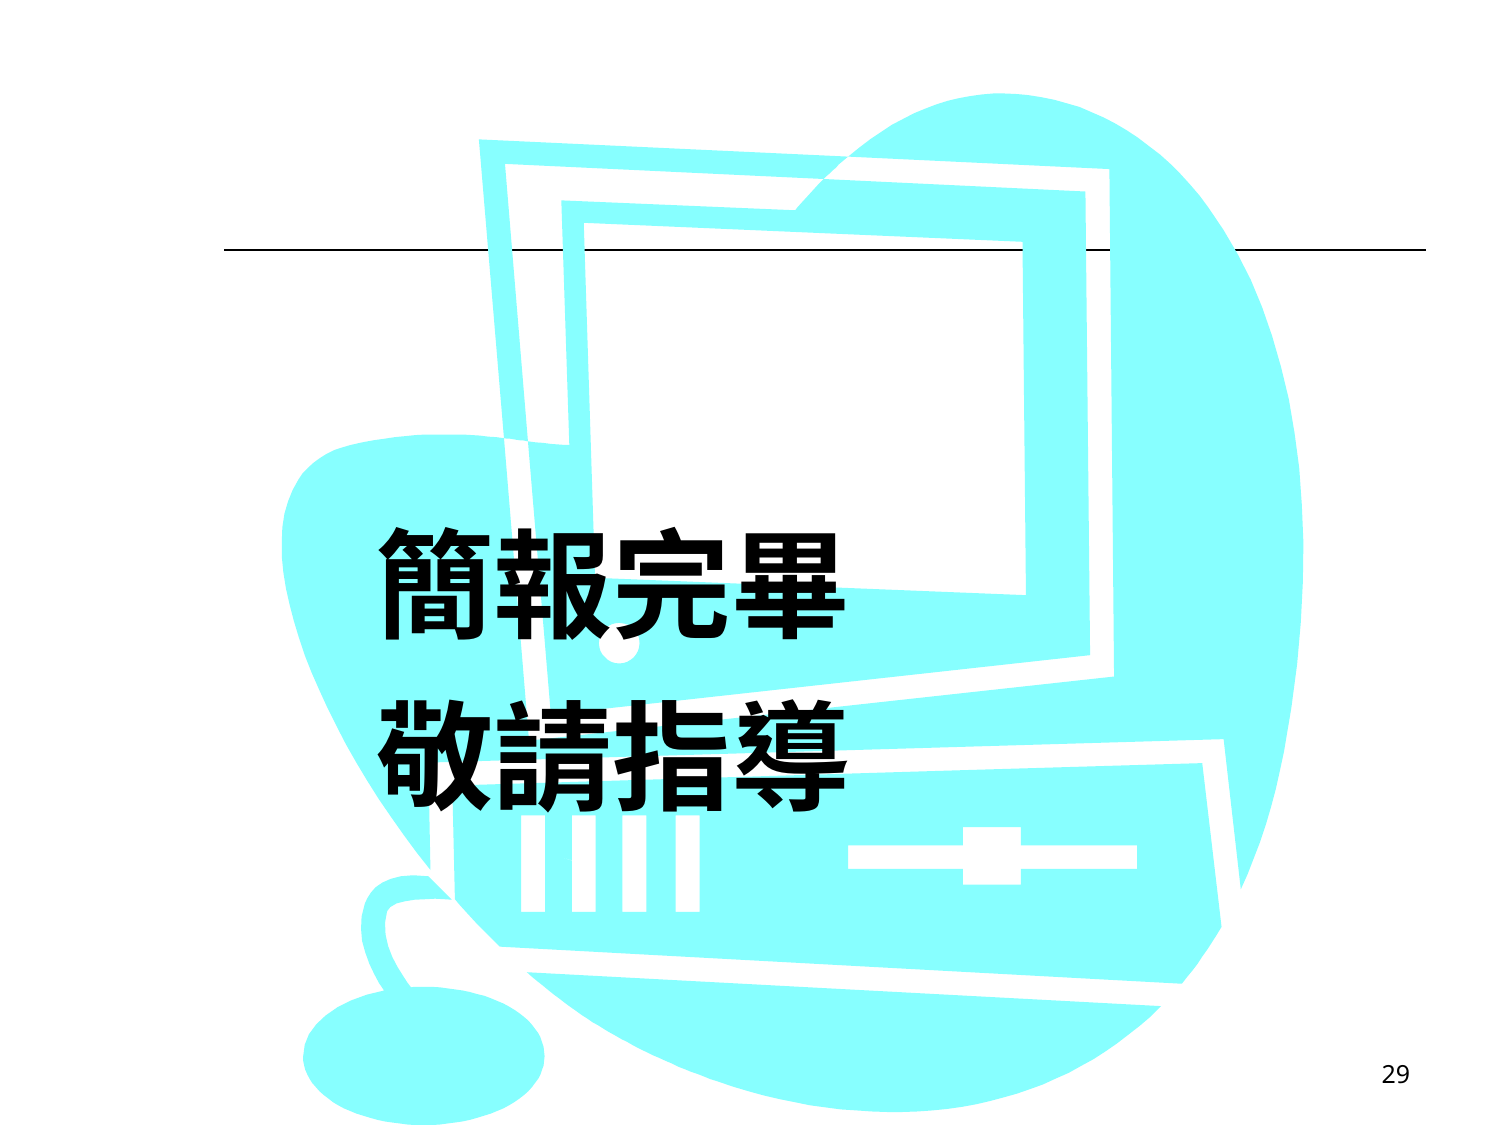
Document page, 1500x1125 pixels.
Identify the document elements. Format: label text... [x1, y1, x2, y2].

list 簡報完畢 敬請指導 [360, 503, 1164, 835]
picture [277, 87, 1329, 1125]
text_box <編號> [1329, 1025, 1426, 1101]
